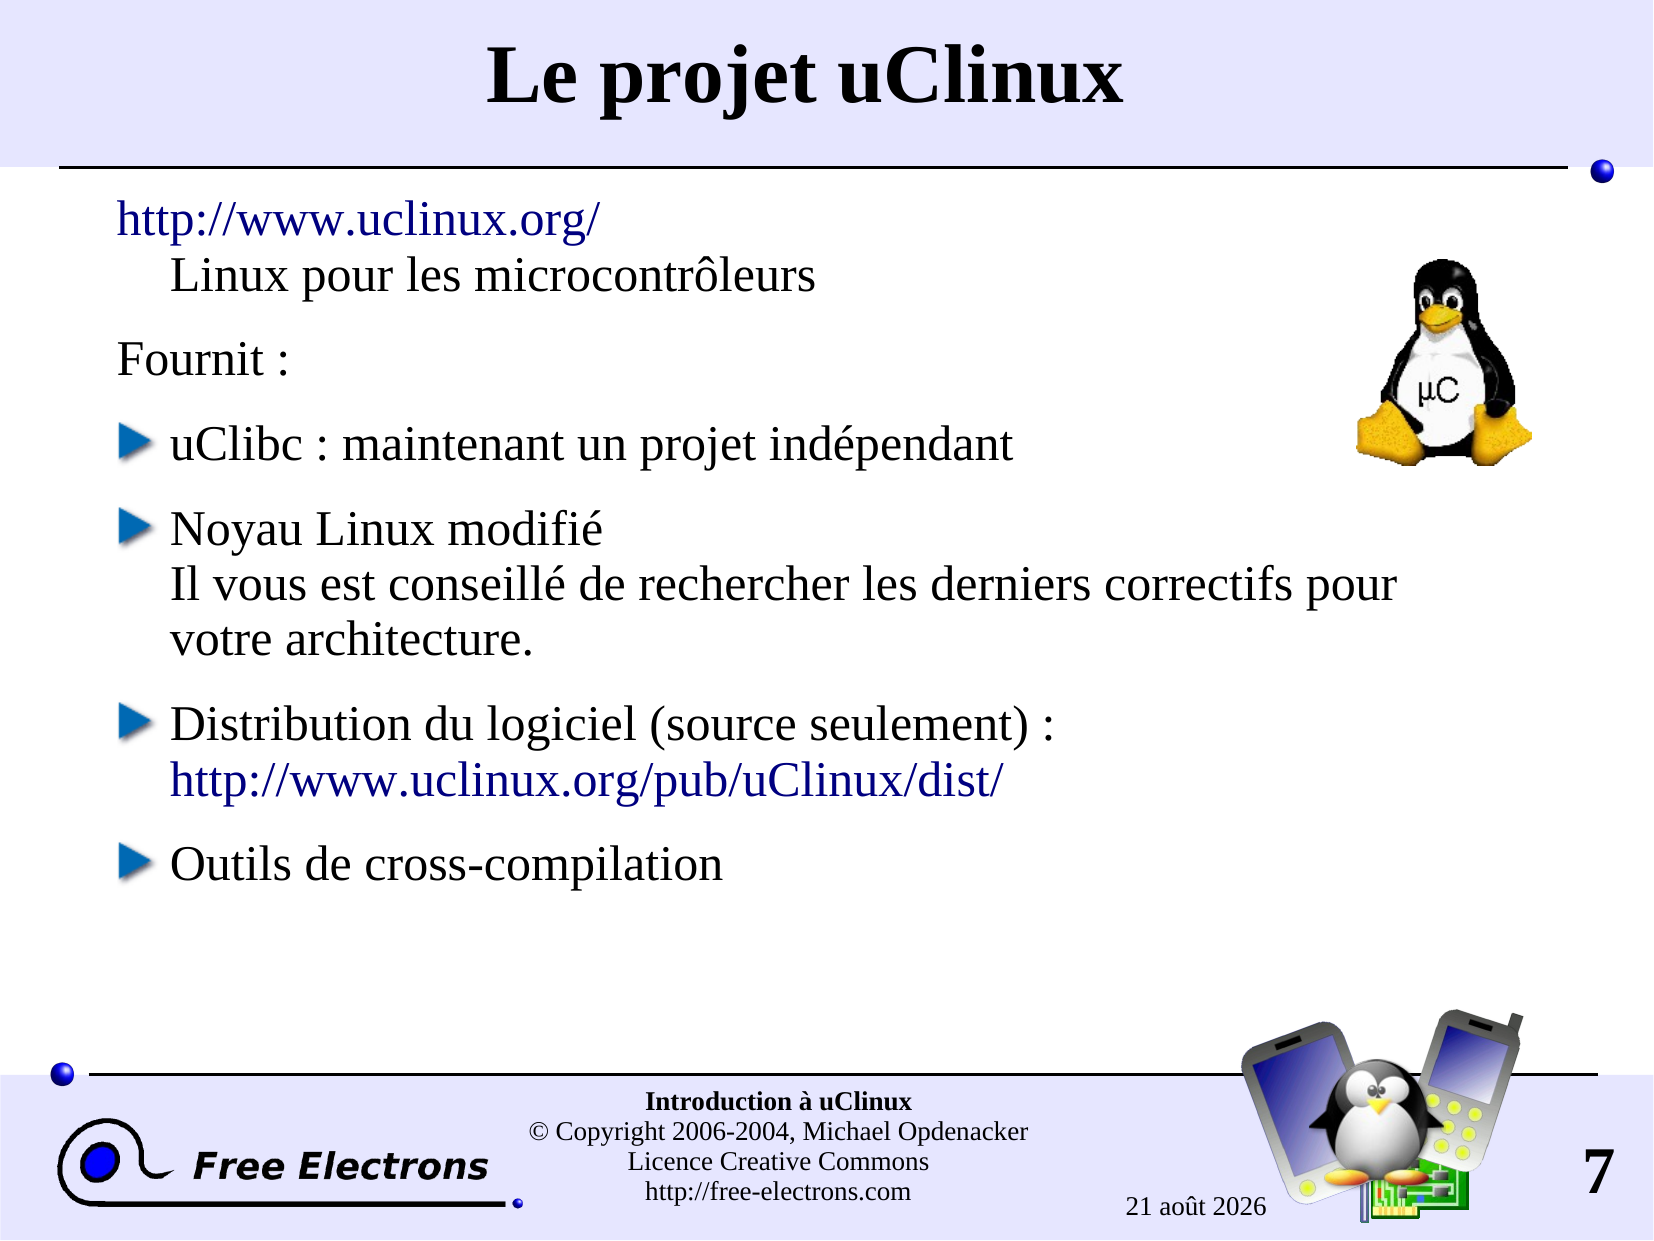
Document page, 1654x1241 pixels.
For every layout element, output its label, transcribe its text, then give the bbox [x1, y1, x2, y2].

title Le projet uClinux [60, 20, 1551, 130]
list http://www.uclinux.org/ Linux pour les microcontrôleurs Fournit : uClibc : maintenant un projet indépendant Noyau Linux modifié Il vous est conseillé de rechercher les derniers correctifs pour votre architecture. Distribution du logiciel (source seulement) : http://www.uclinux.org/pub/uClinux/dist/ Outils de cross-compilation [98, 191, 1511, 1033]
picture [1356, 259, 1532, 466]
picture [1225, 1005, 1538, 1241]
picture [50, 1107, 527, 1216]
